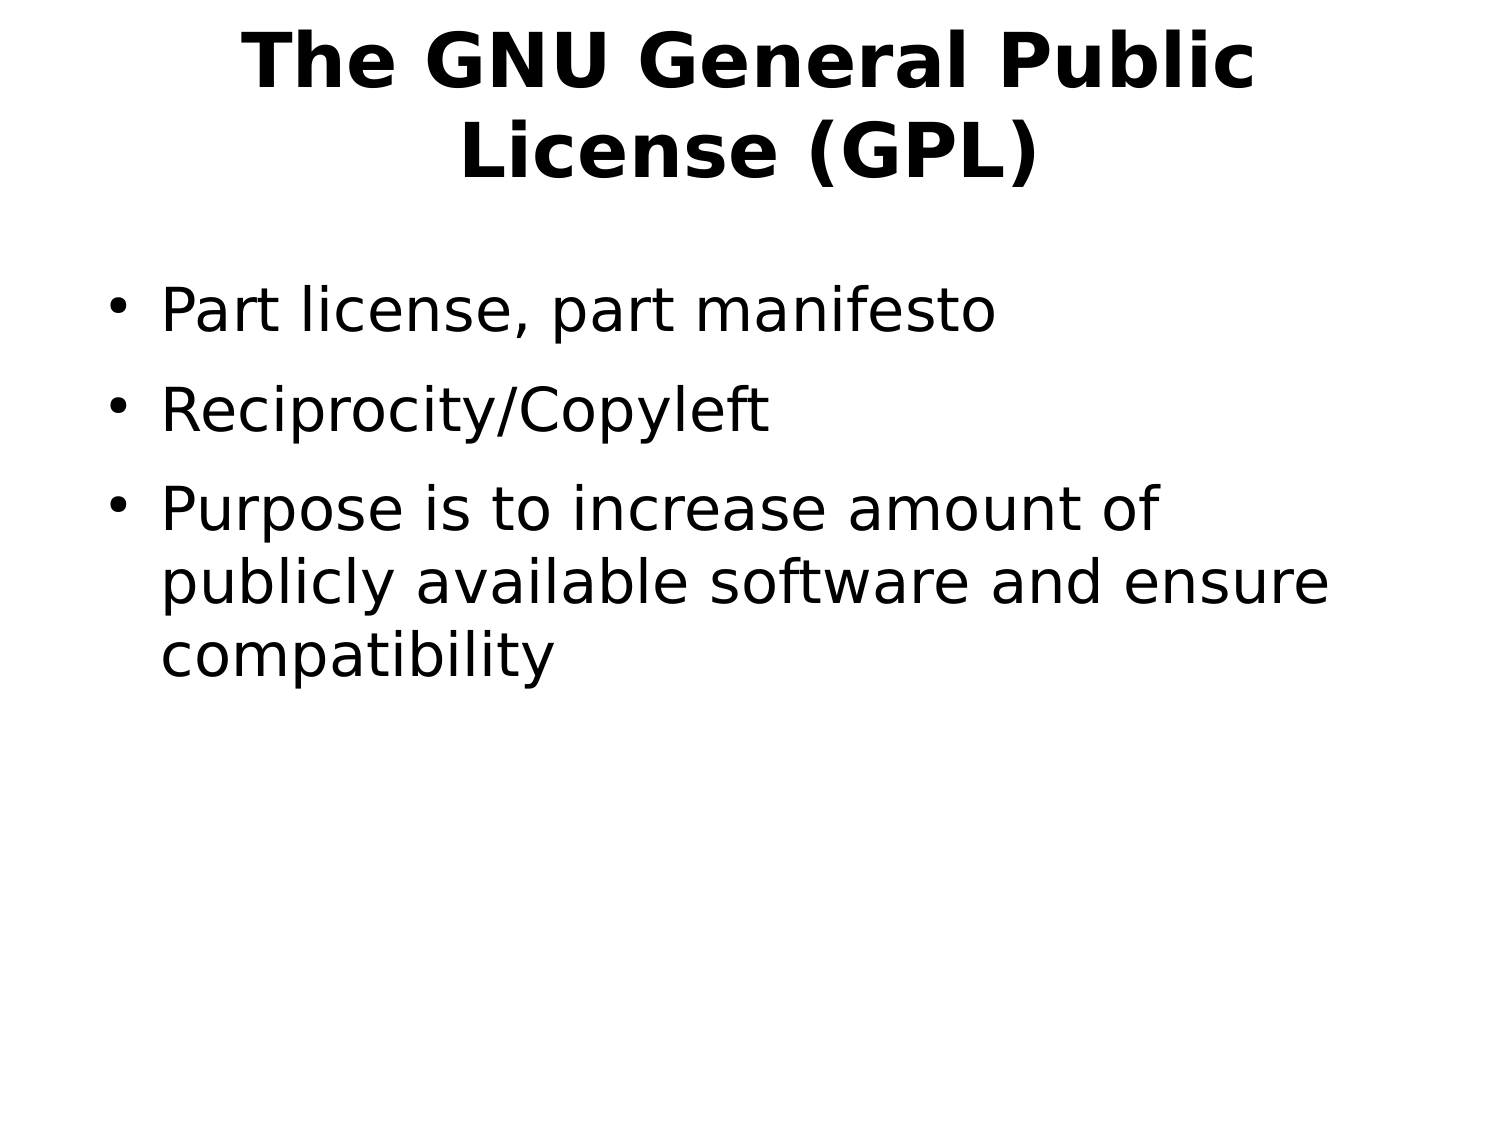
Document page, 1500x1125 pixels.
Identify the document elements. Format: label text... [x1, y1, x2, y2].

list Part license, part manifesto Reciprocity/Copyleft Purpose is to increase amount of publicly available software and ensure compatibility [75, 263, 1425, 1063]
title The GNU General Public License (GPL) [75, 3, 1425, 201]
